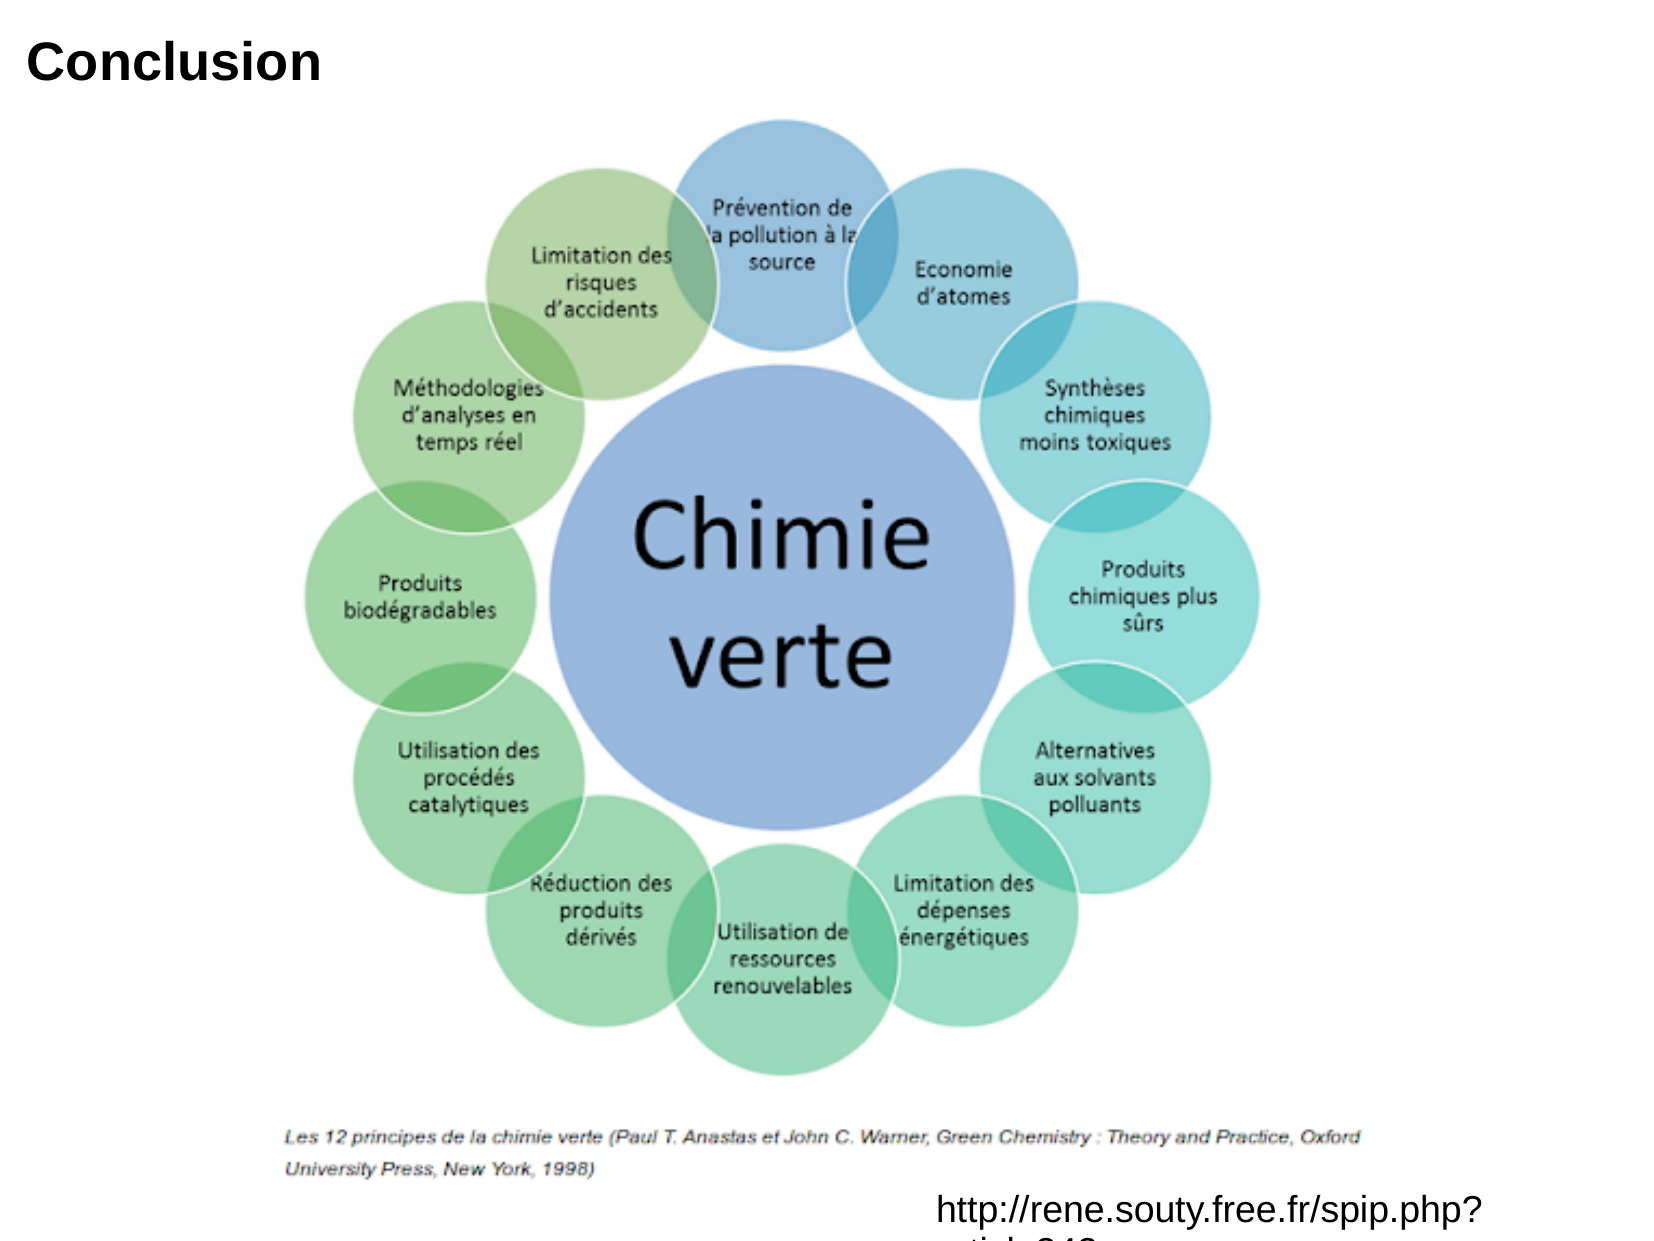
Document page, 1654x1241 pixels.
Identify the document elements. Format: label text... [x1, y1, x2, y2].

text_box Conclusion [11, 24, 993, 163]
picture [263, 113, 1371, 1193]
text_box http://rene.souty.free.fr/spip.php?article342 [921, 1181, 1654, 1239]
